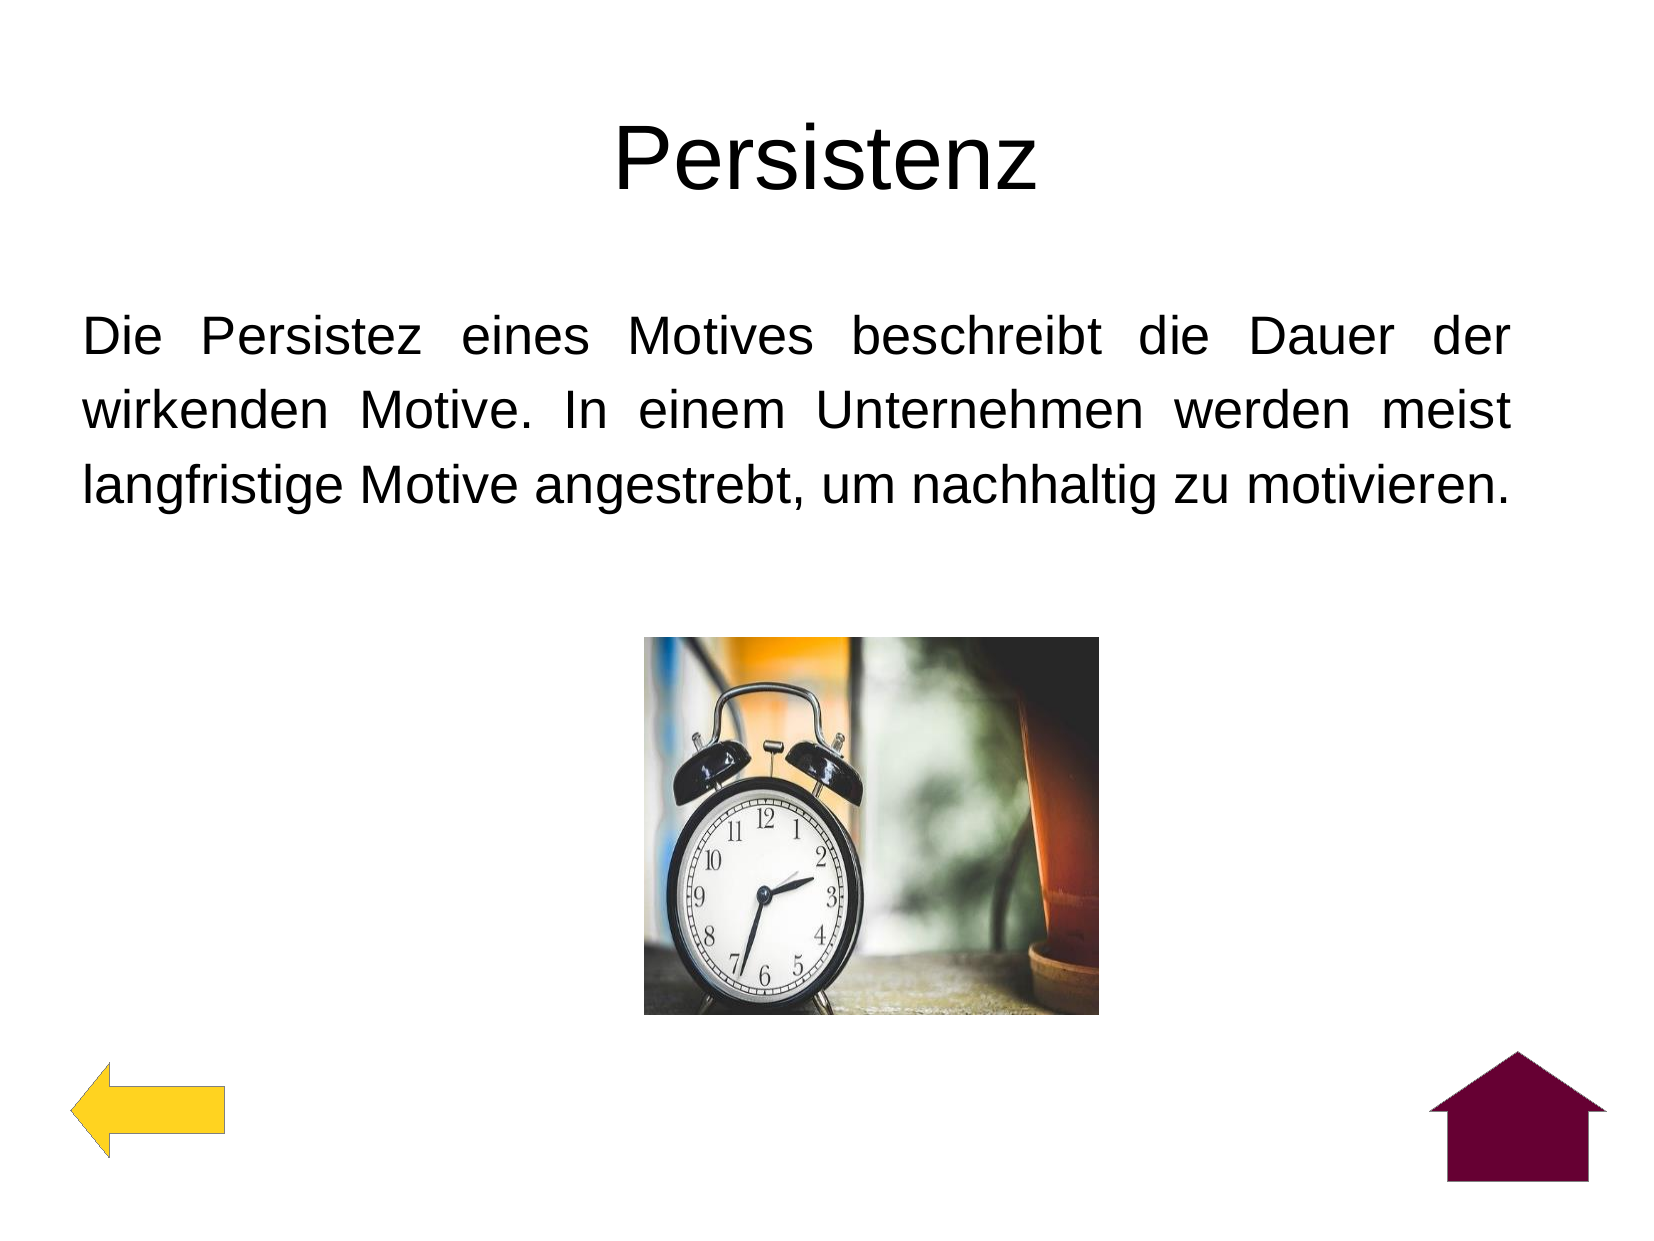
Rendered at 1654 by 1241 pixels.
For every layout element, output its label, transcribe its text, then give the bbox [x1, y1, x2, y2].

text_box [1429, 1051, 1607, 1182]
text_box [70, 1062, 225, 1158]
picture [644, 637, 1099, 1015]
title Persistenz [82, 49, 1571, 257]
list Die Persistez eines Motives beschreibt die Dauer der wirkenden Motive. In einem Unternehmen werden meist langfristige Motive angestrebt, um nachhaltig zu motivieren. [82, 290, 1560, 579]
